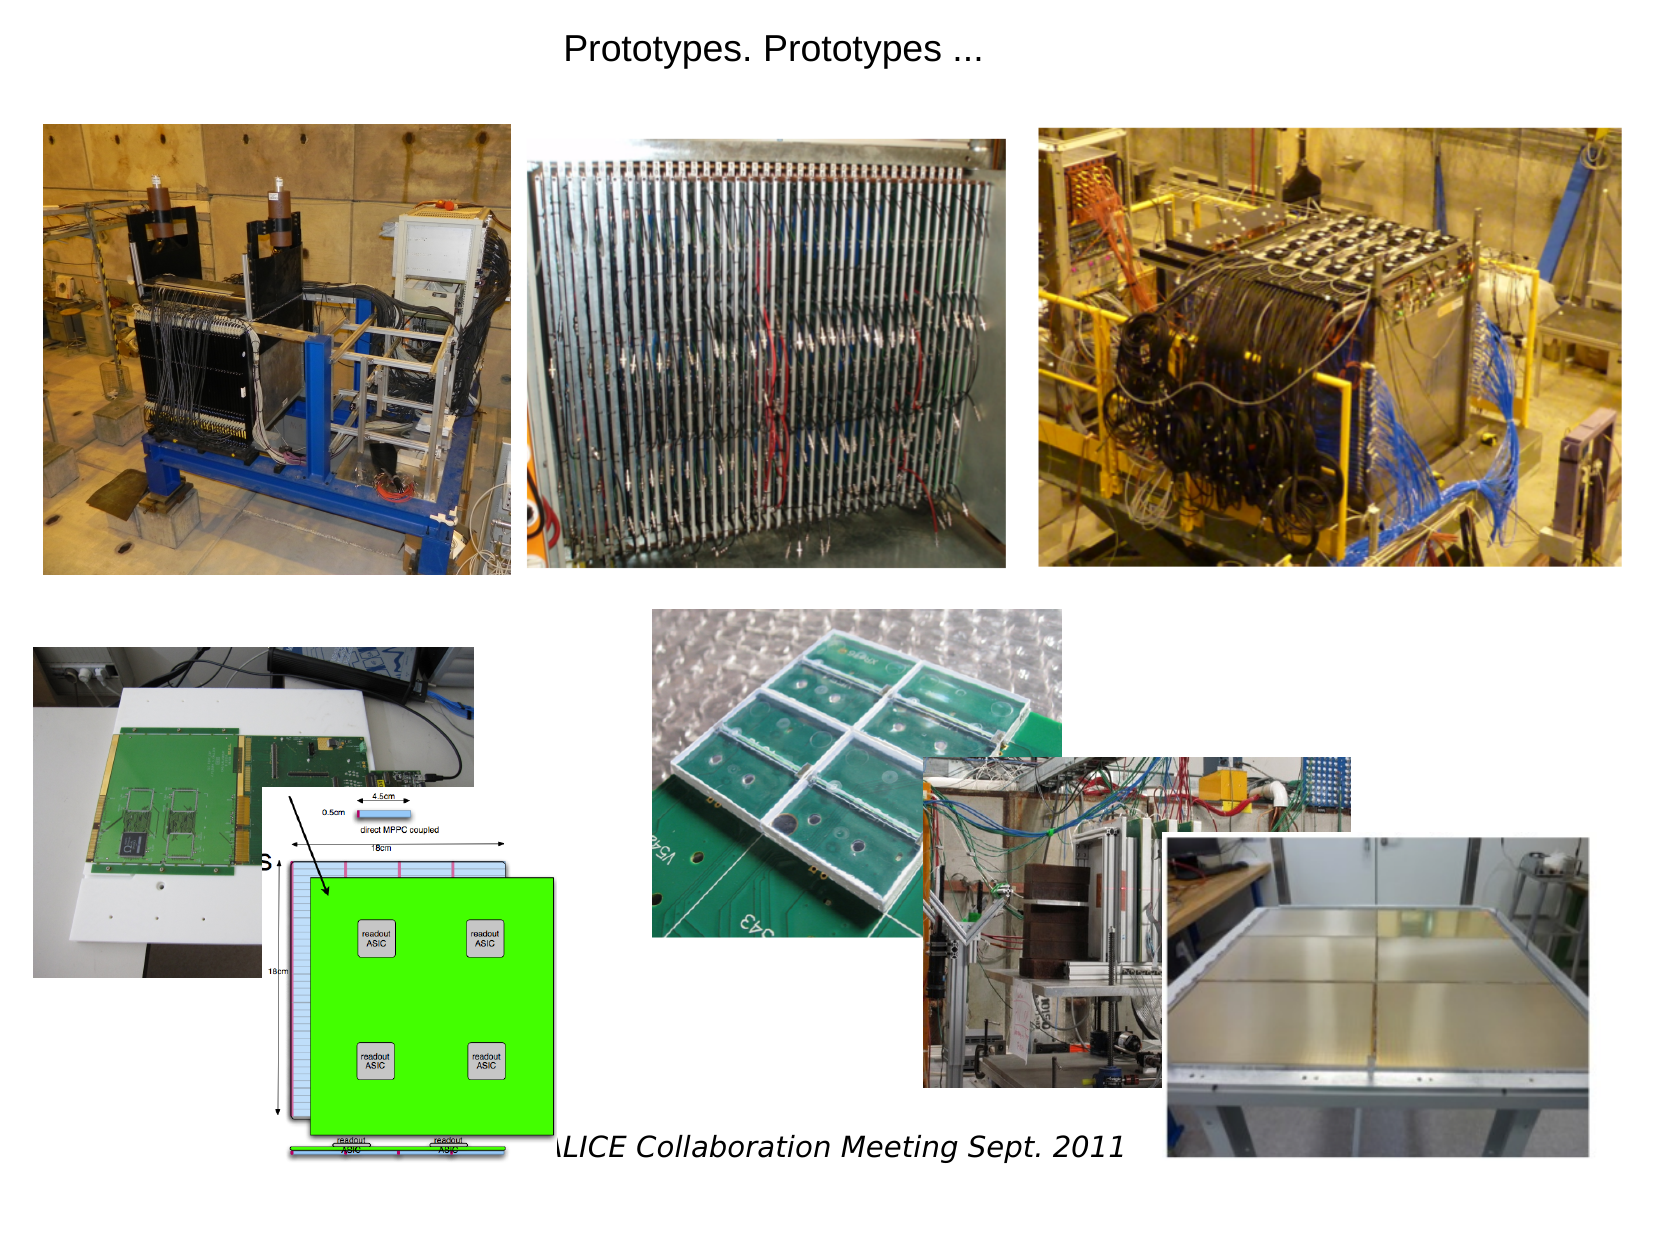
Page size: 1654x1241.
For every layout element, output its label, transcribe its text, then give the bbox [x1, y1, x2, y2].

picture [652, 607, 1601, 1163]
picture [1036, 124, 1626, 575]
text_box Prototypes. Prototypes ... [548, 19, 1000, 77]
picture [33, 647, 557, 1163]
picture [43, 124, 1014, 575]
